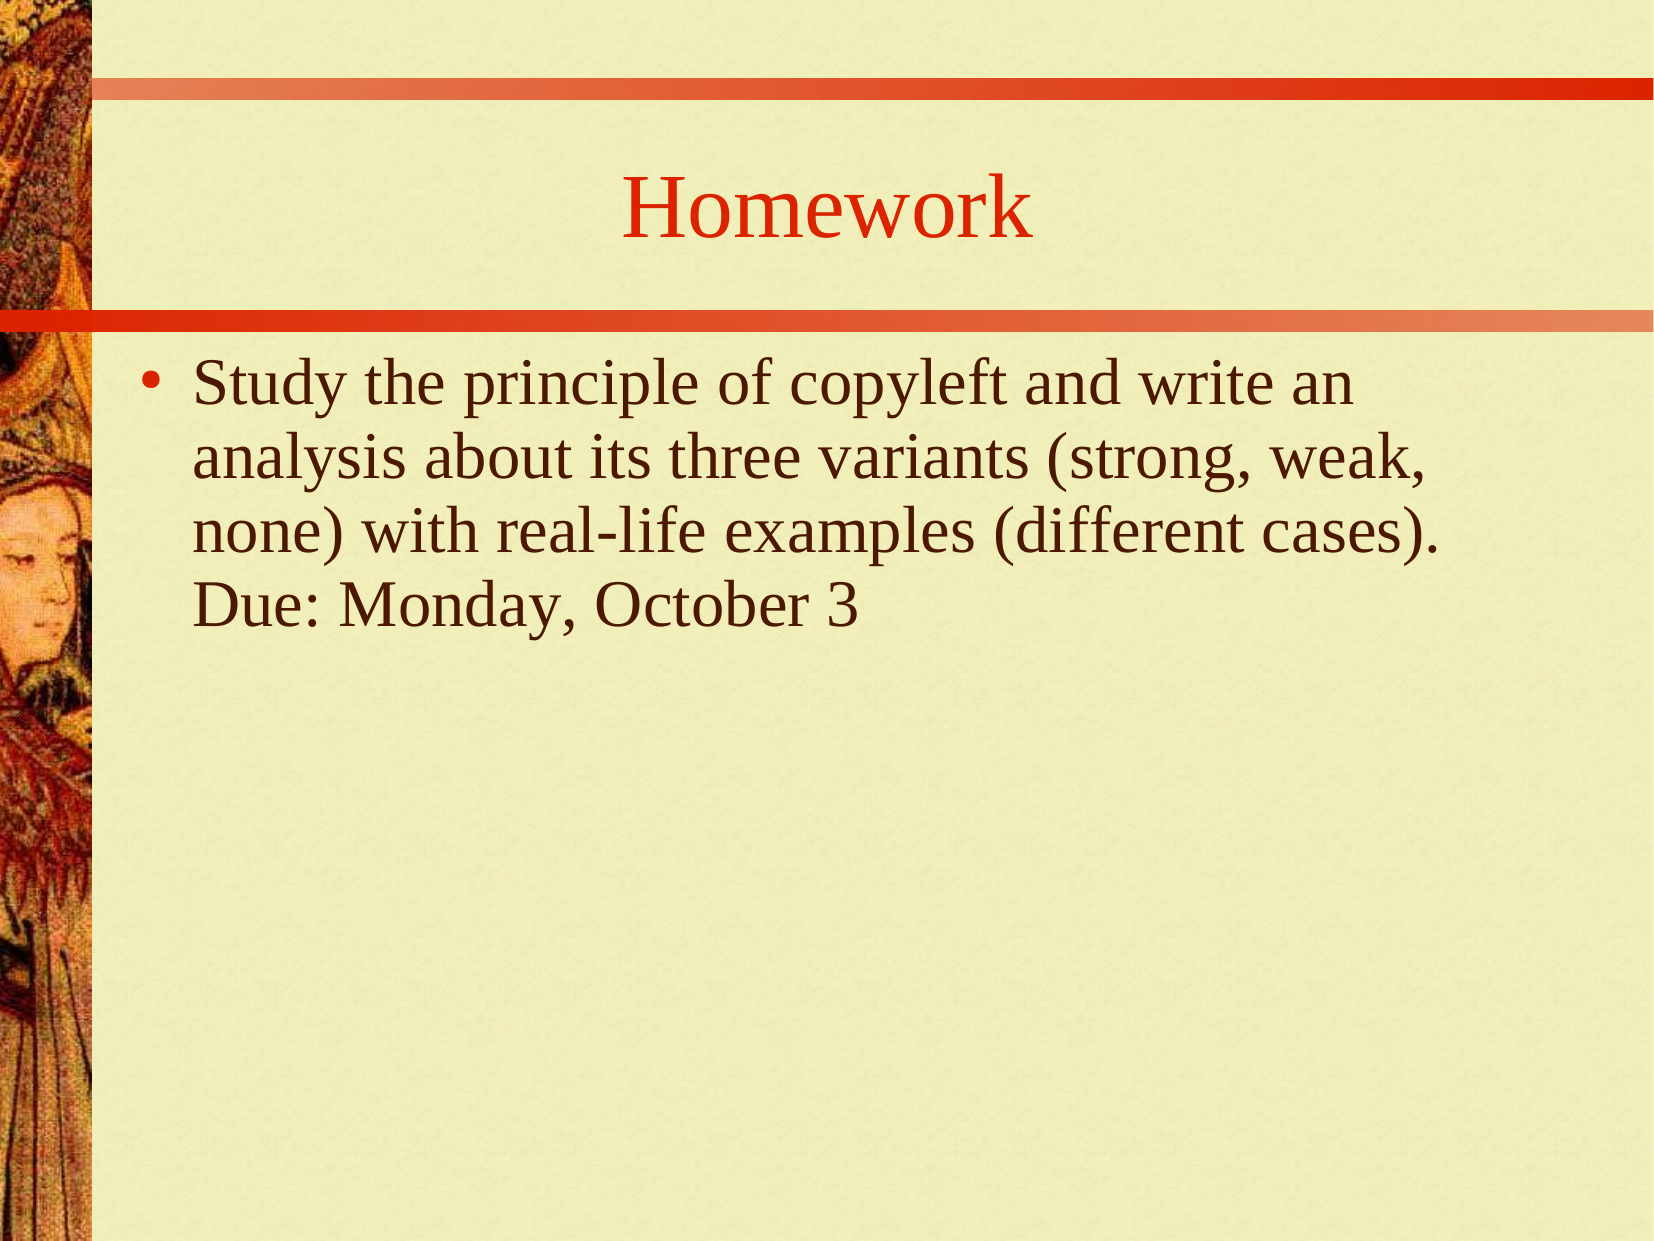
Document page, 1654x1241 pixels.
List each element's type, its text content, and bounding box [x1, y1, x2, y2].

picture [0, 0, 1654, 310]
title Homework [121, 102, 1534, 311]
picture [0, 332, 1654, 1241]
list Study the principle of copyleft and write an analysis about its three variants (strong, weak, none) with real-life examples (different cases). Due: Monday, October 3 [121, 344, 1534, 1127]
